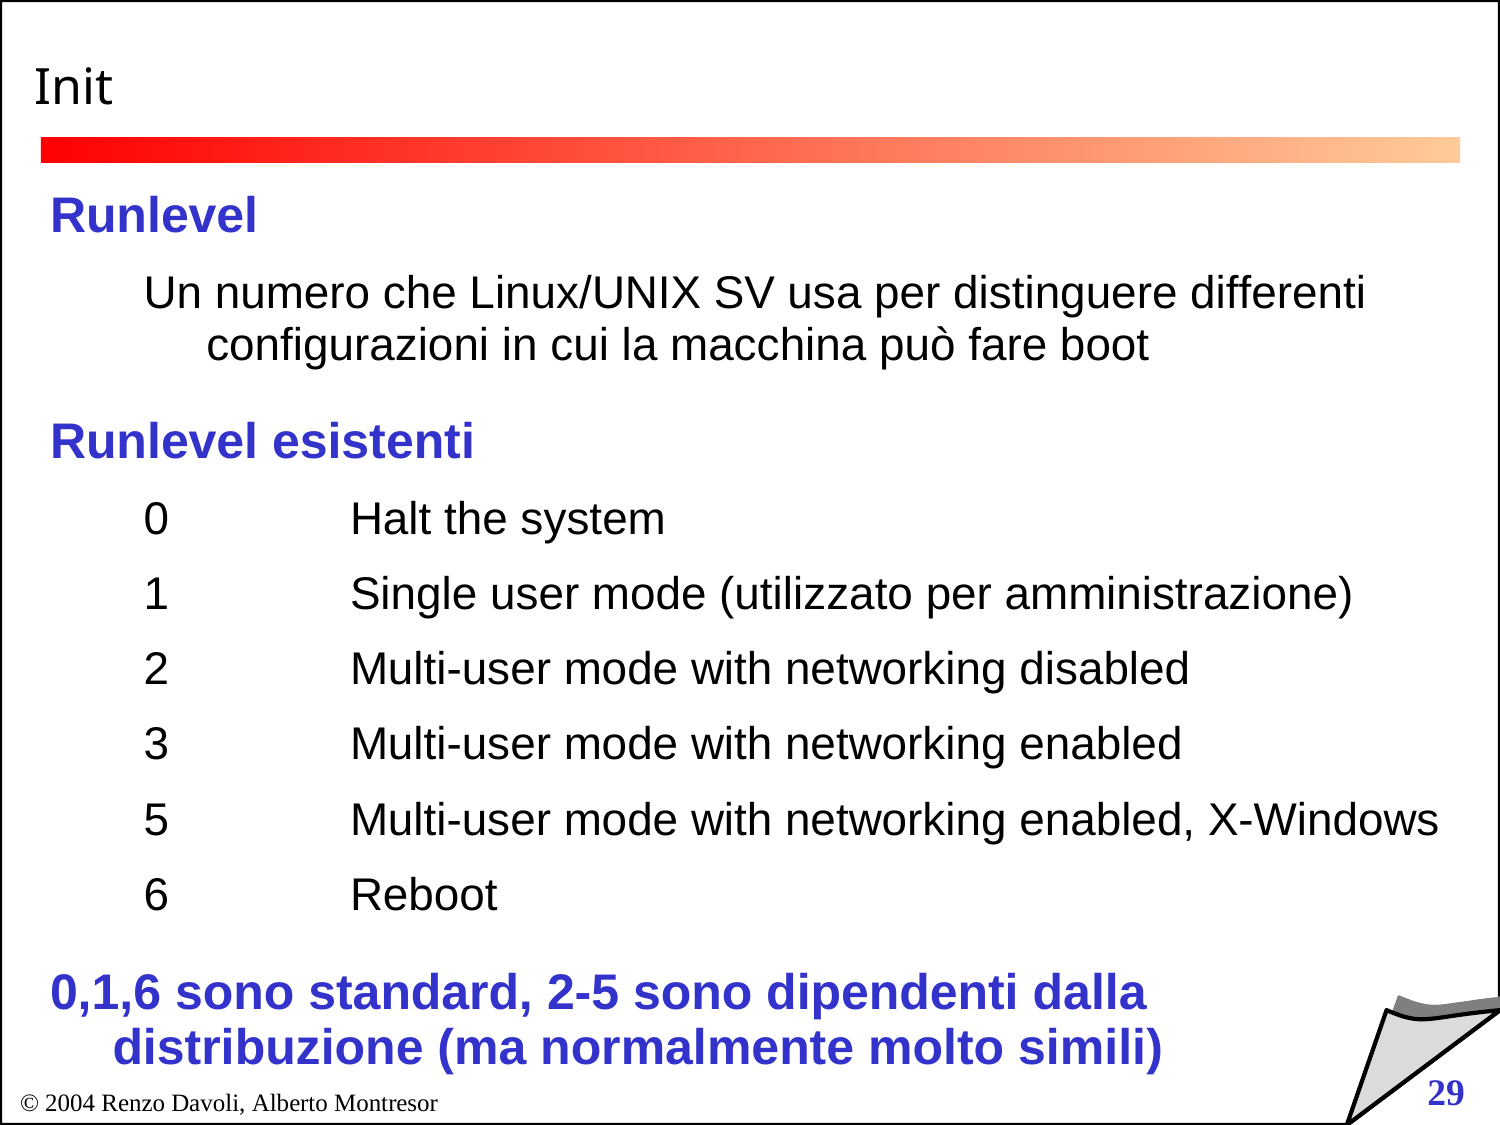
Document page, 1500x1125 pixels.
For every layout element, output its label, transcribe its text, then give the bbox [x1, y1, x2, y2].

list Runlevel Un numero che Linux/UNIX SV usa per distinguere differenti configurazioni in cui la macchina può fare boot Runlevel esistenti 0 Halt the system 1 Single user mode (utilizzato per amministrazione) 2 Multi-user mode with networking disabled 3 Multi-user mode with networking enabled 5 Multi-user mode with networking enabled, X-Windows 6 Reboot 0,1,6 sono standard, 2-5 sono dipendenti dalla distribuzione (ma normalmente molto simili) [50, 187, 1450, 1076]
title Init [34, 44, 1466, 131]
